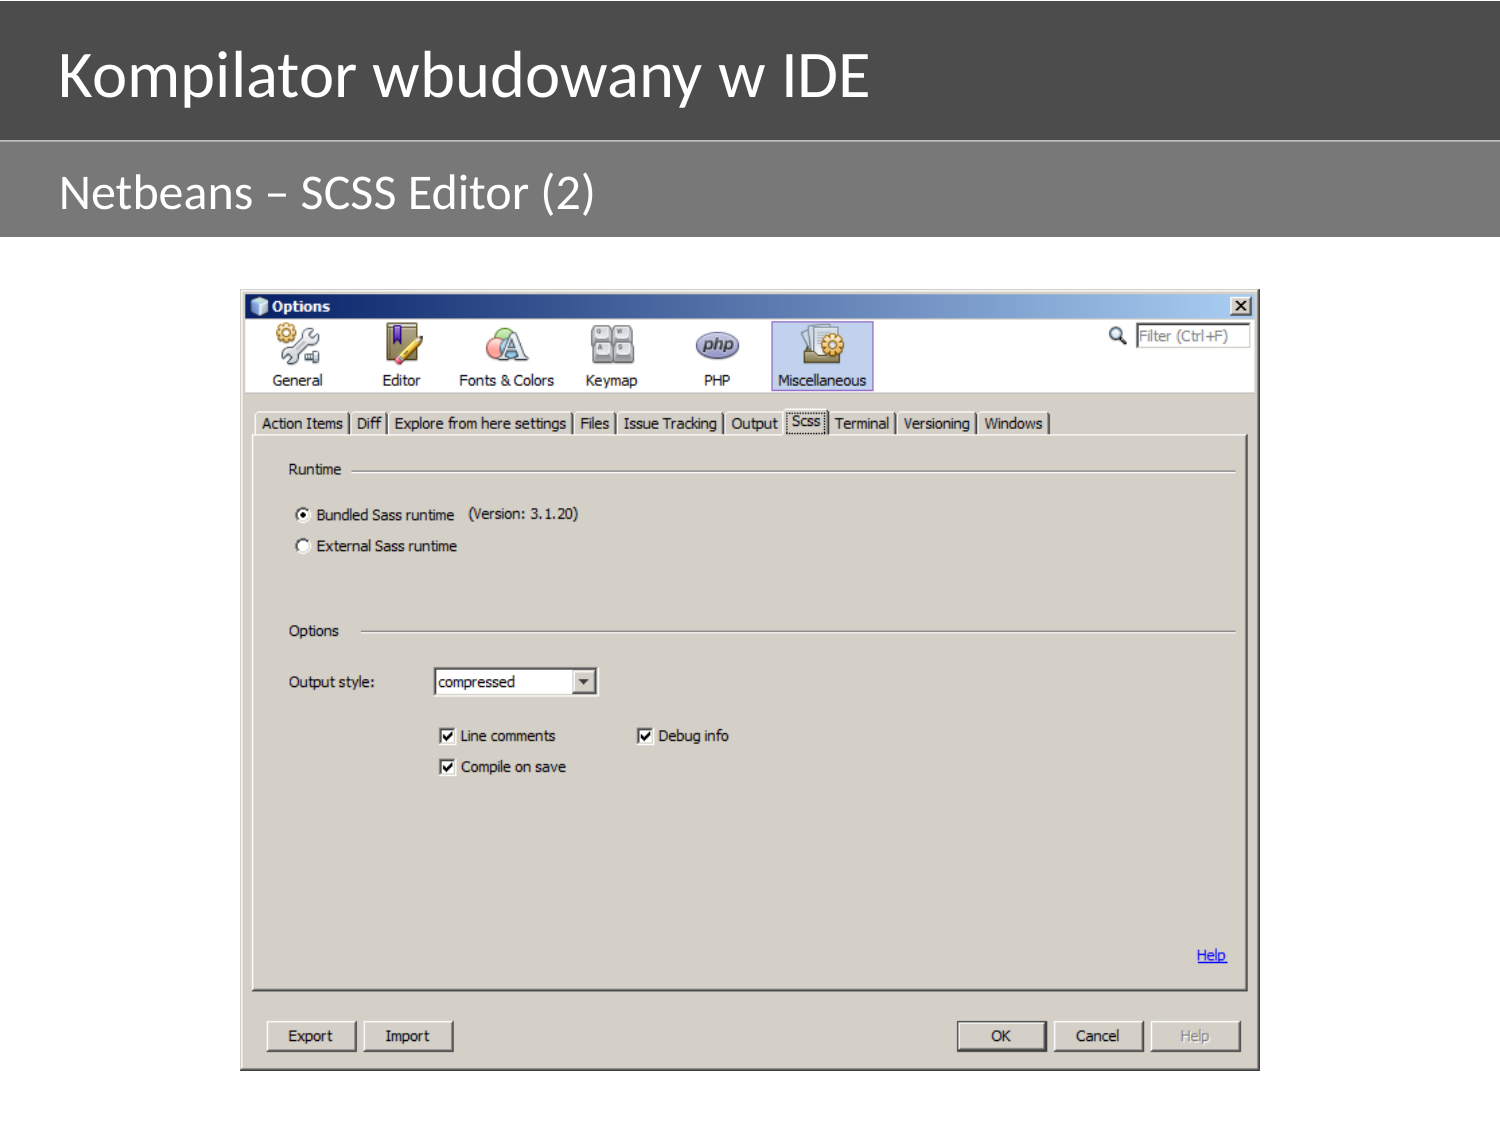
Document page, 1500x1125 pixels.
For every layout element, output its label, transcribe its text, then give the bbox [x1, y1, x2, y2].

picture [240, 289, 1260, 1071]
text_box Netbeans – SCSS Editor (2) [0, 141, 1500, 237]
text_box Kompilator wbudowany w IDE [0, 1, 1500, 140]
